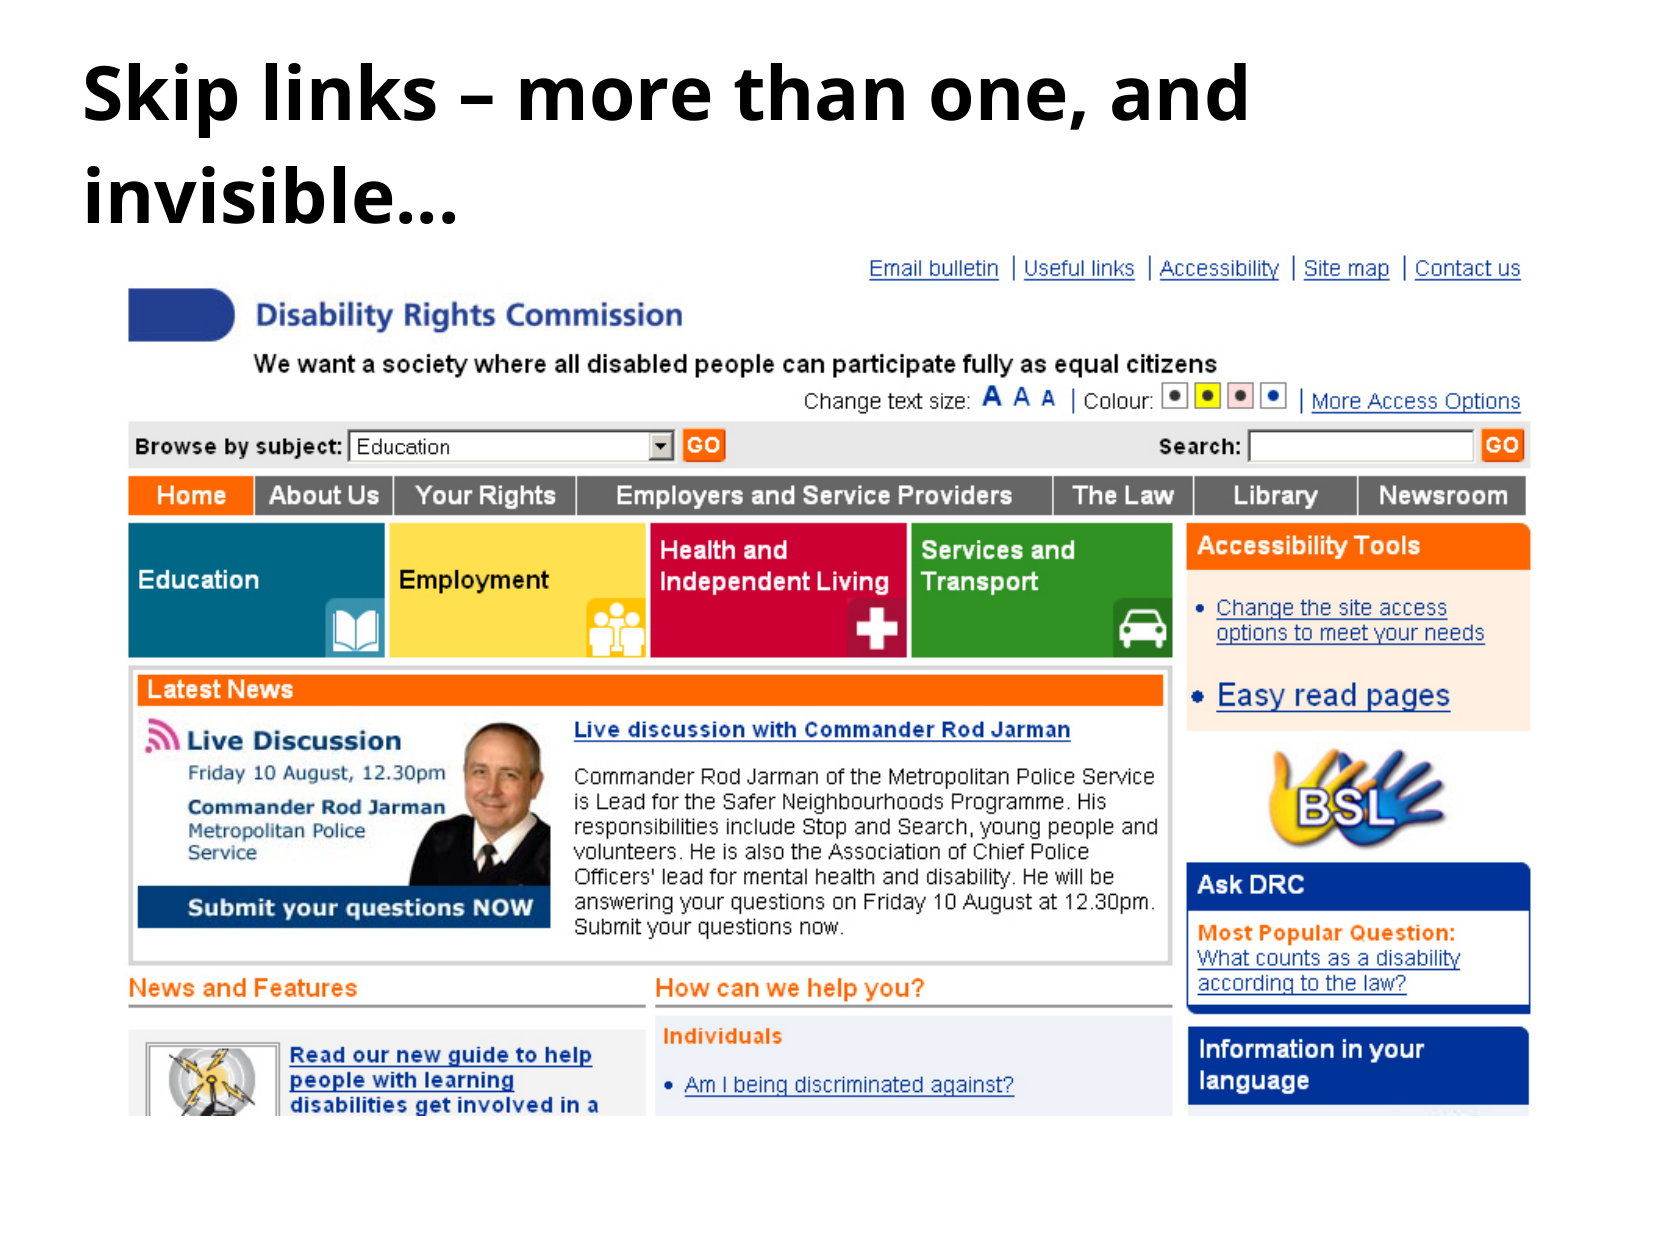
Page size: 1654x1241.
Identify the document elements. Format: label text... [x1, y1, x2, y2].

title Skip links – more than one, and invisible... [82, 86, 1571, 200]
picture [49, 248, 1612, 1116]
